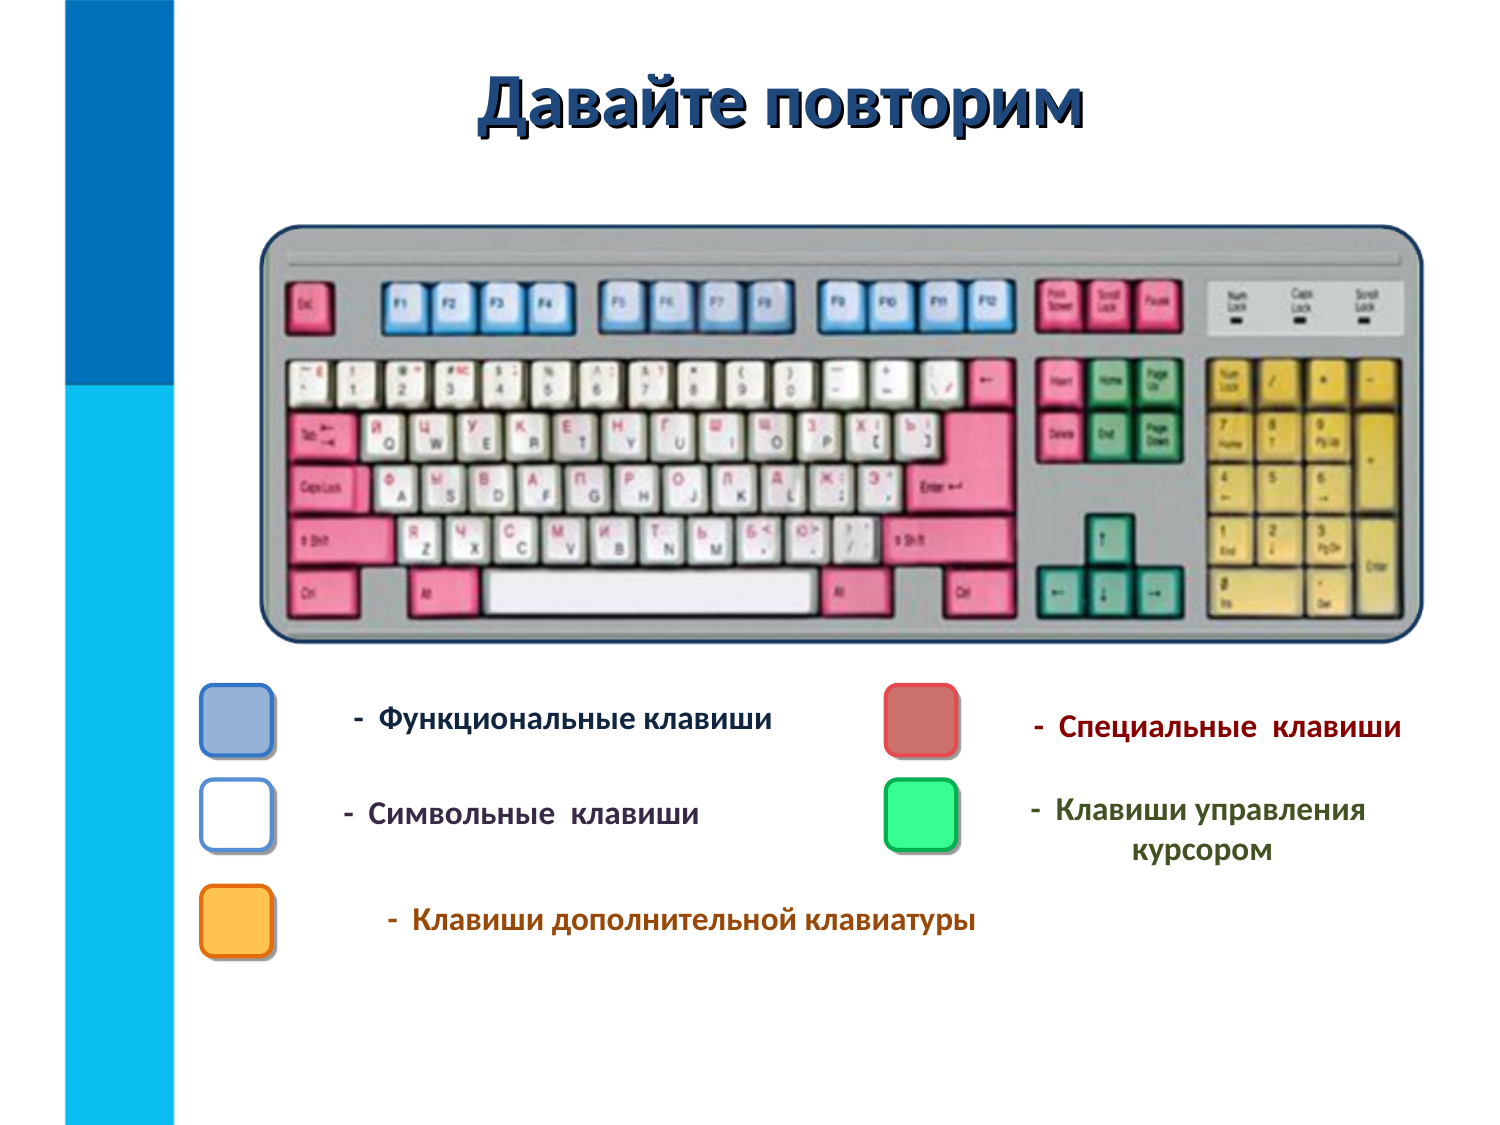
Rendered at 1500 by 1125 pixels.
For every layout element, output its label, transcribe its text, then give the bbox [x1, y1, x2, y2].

text_box - Символьные клавиши [328, 783, 716, 839]
text_box - Функциональные клавиши [252, 688, 875, 745]
text_box [885, 684, 957, 756]
picture [0, 0, 1500, 1125]
text_box - Клавиши дополнительной клавиатуры [243, 889, 1123, 945]
text_box [201, 779, 272, 850]
title Давайте повторим [106, 13, 1457, 178]
text_box - Специальные клавиши [1019, 696, 1418, 753]
text_box [885, 779, 921, 850]
text_box [201, 684, 272, 756]
text_box - Клавиши управления курсором [921, 779, 1477, 875]
text_box [201, 885, 272, 957]
